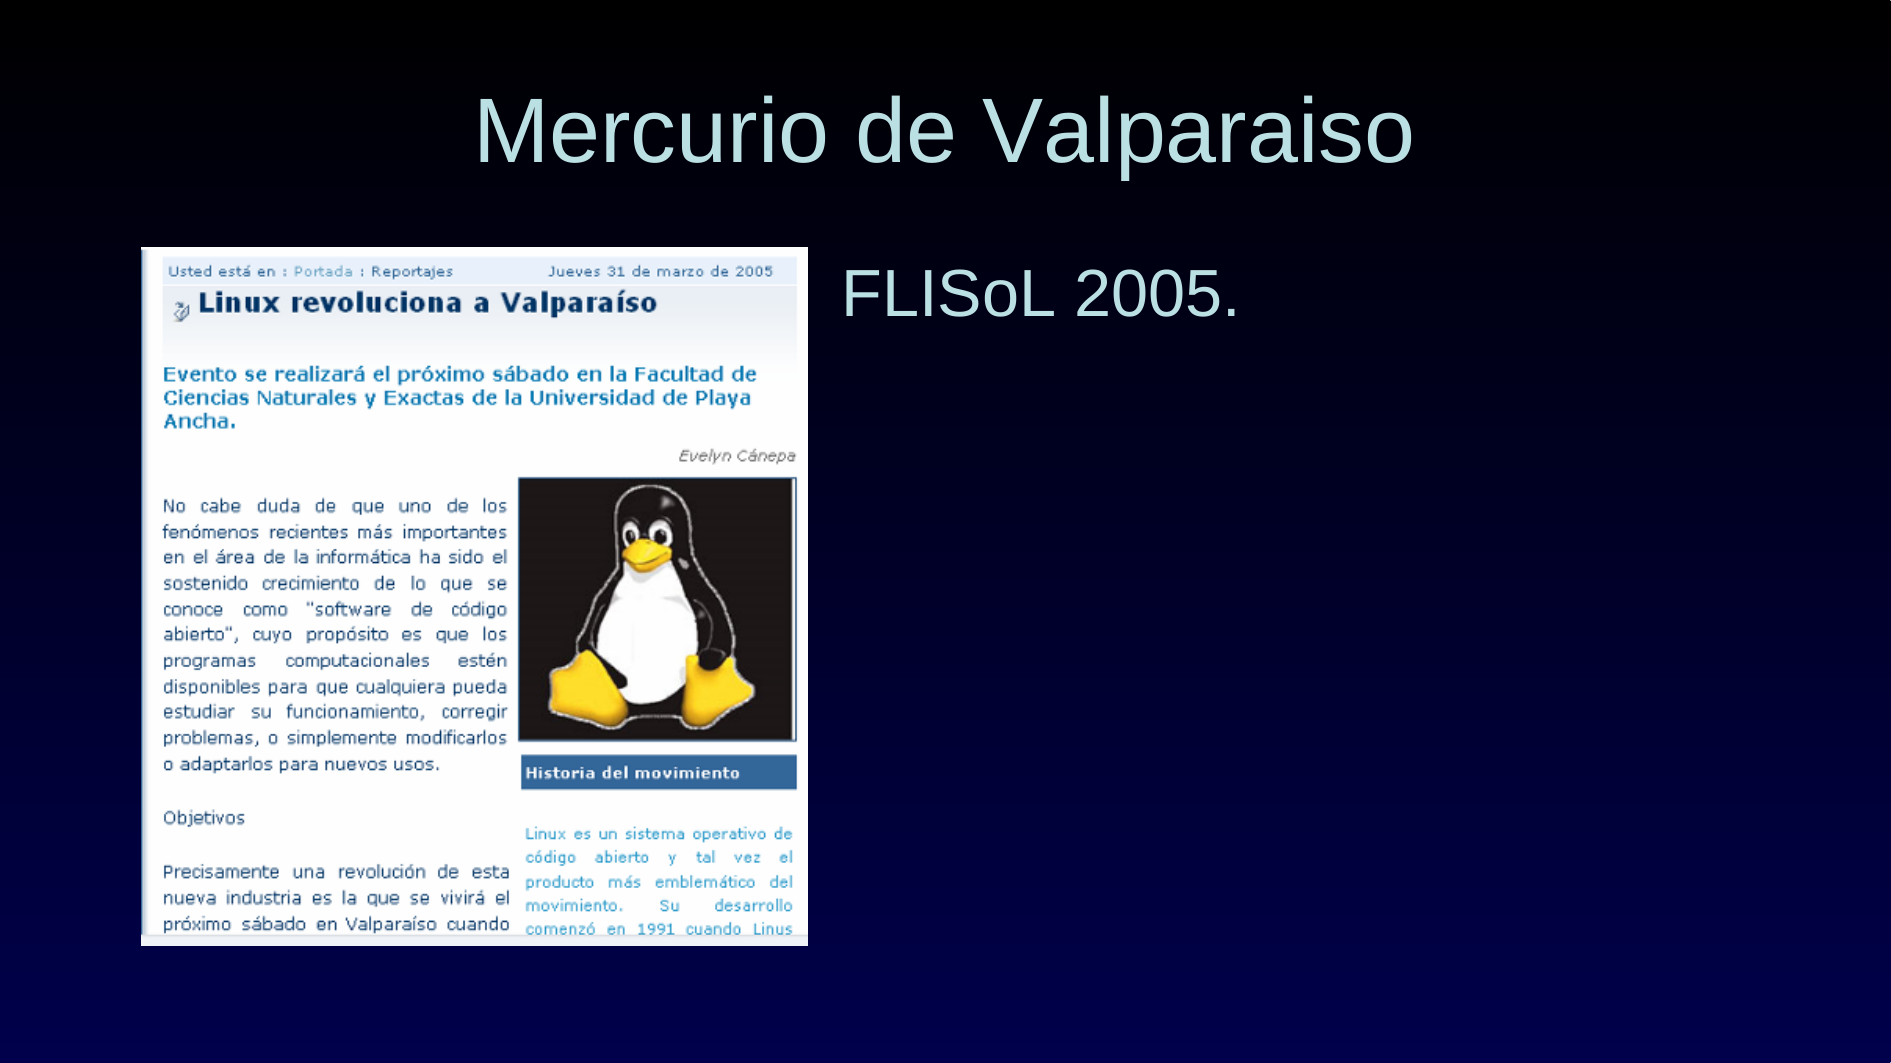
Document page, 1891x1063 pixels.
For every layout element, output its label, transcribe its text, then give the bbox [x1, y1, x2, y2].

list FLISoL 2005. [826, 247, 1796, 950]
title Mercurio de Valparaiso [94, 42, 1796, 220]
picture [141, 247, 808, 946]
